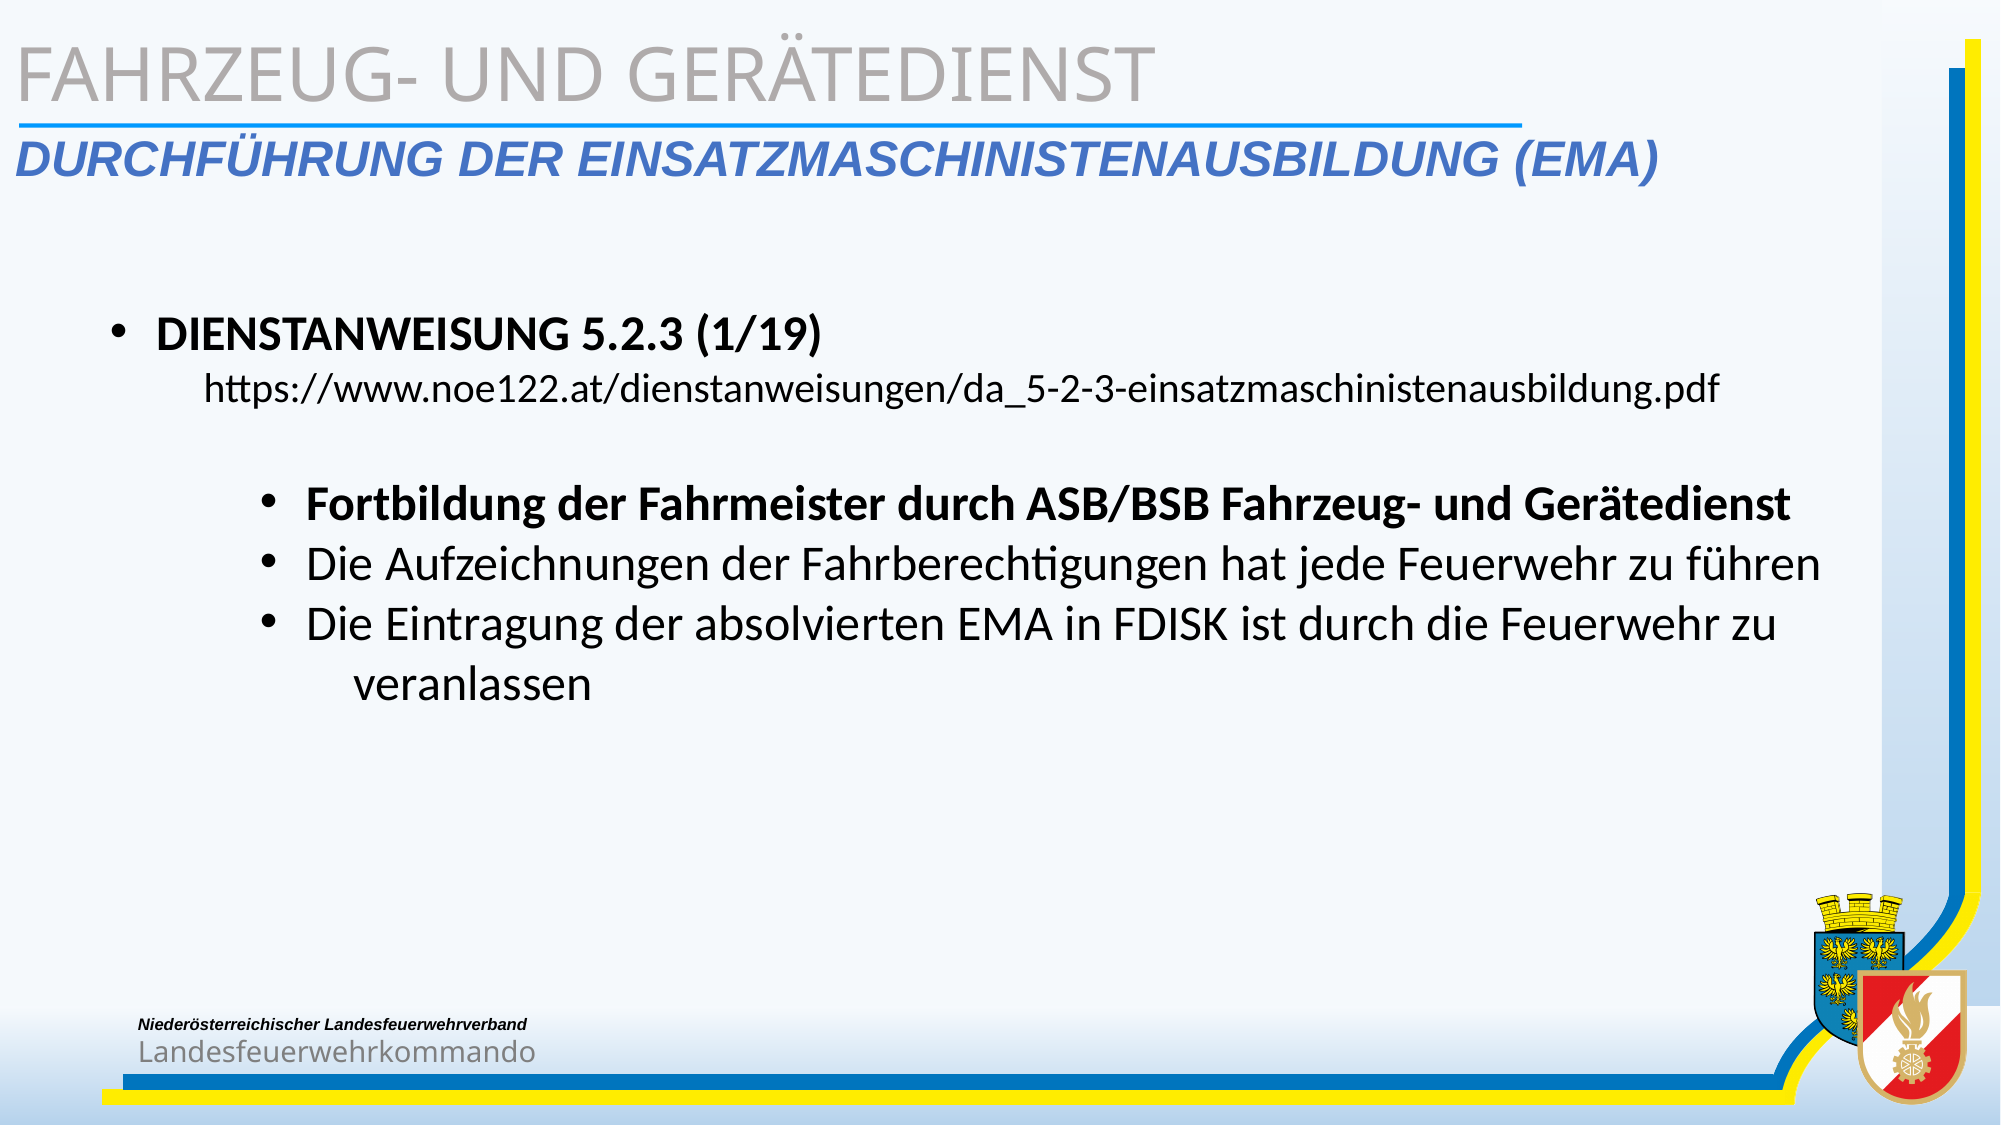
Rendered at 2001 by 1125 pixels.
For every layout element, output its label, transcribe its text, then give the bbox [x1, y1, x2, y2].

text_box DIENSTANWEISUNG 5.2.3 (1/19) https://www.noe122.at/dienstanweisungen/da_5-2-3-einsatzmaschinistenausbildung.pdf Fortbildung der Fahrmeister durch ASB/BSB Fahrzeug- und Gerätedienst Die Aufzeichnungen der Fahrberechtigungen hat jede Feuerwehr zu führen Die Eintragung der absolvierten EMA in FDISK ist durch die Feuerwehr zu veranlassen [94, 292, 1900, 723]
text_box DURCHFÜHRUNG DER EINSATZMASCHINISTENAUSBILDUNG (EMA) [0, 118, 1761, 195]
text_box FAHRZEUG- UND GERÄTEDIENST [0, 0, 1574, 118]
